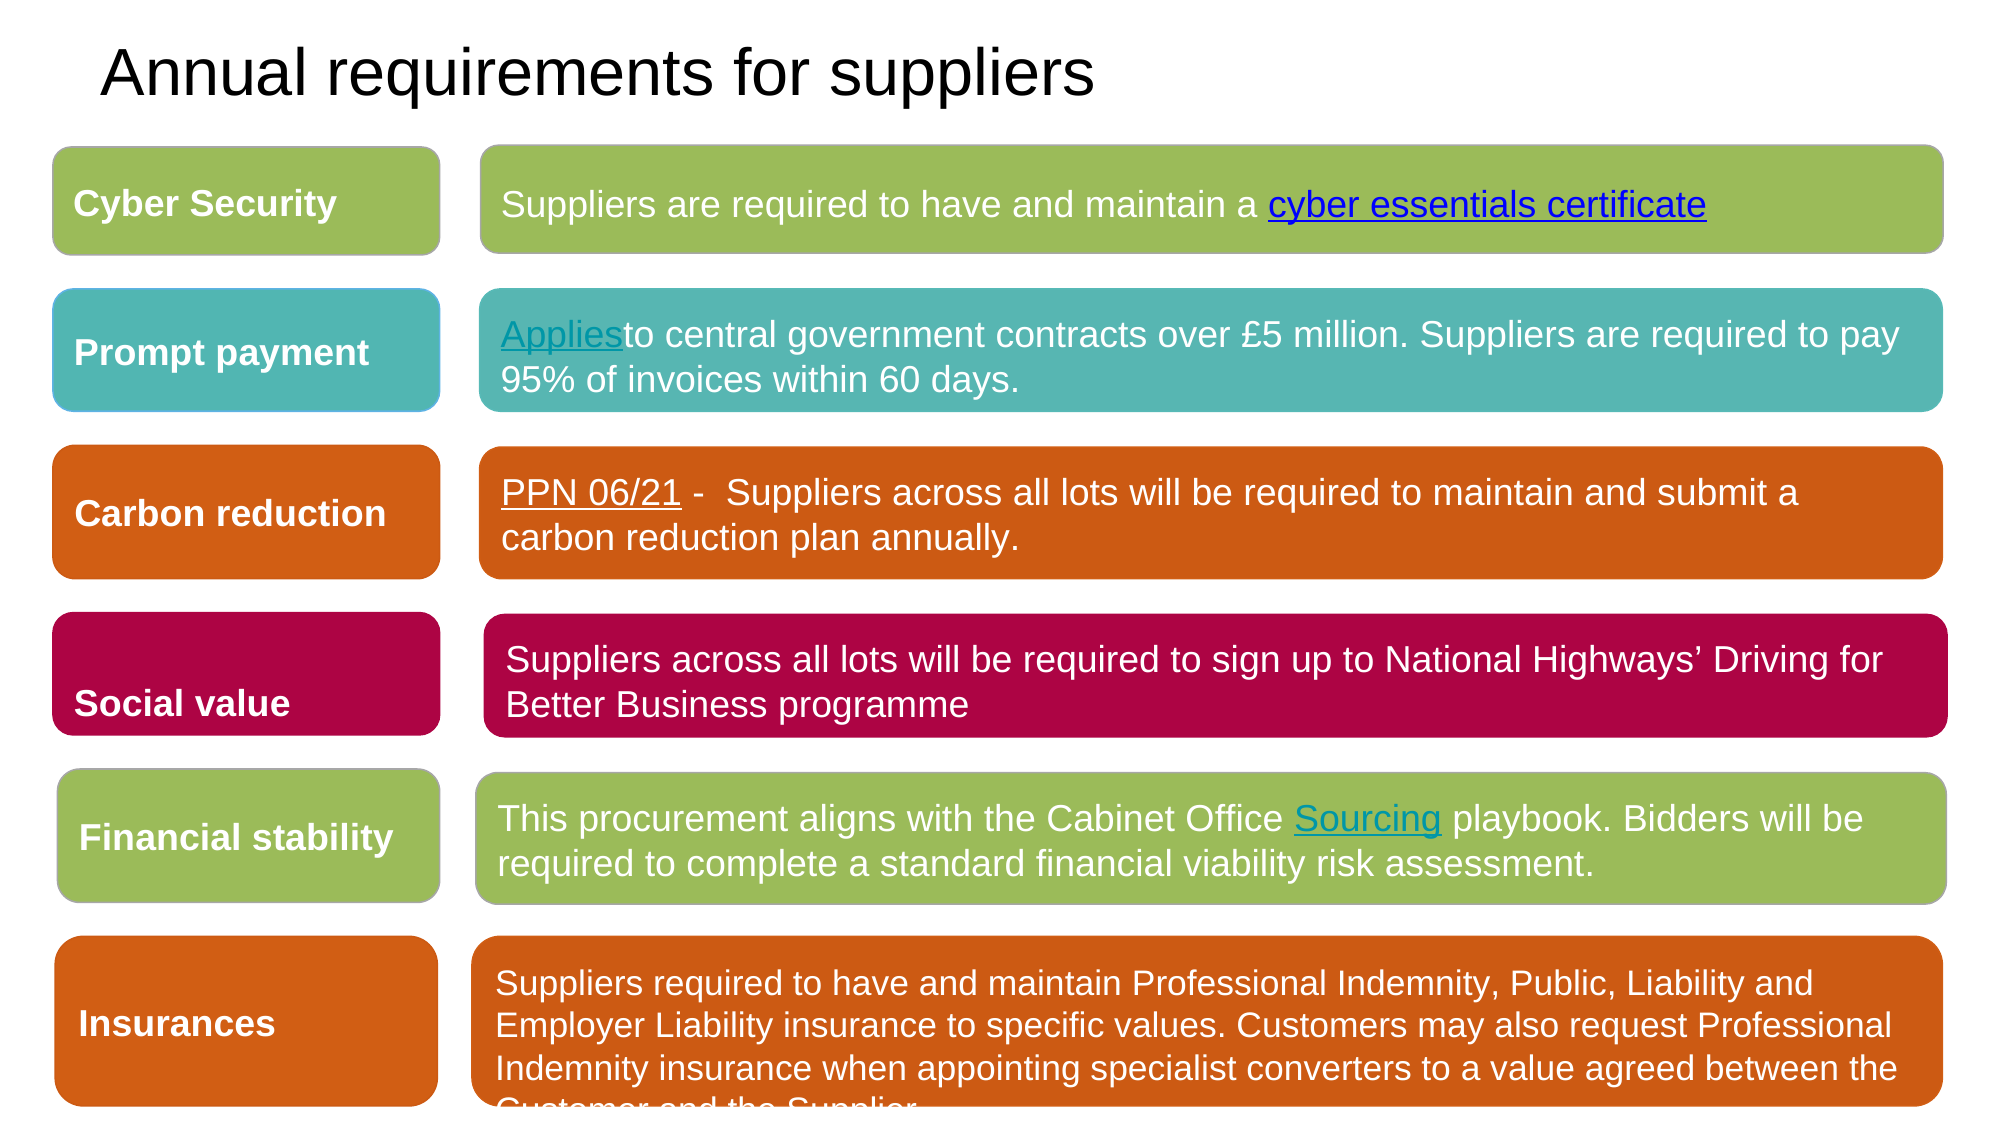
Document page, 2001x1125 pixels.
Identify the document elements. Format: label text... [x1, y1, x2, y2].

text_box Suppliers required to have and maintain Professional Indemnity, Public, Liability and Employer Liability insurance to specific values. Customers may also request Professional Indemnity insurance when appointing specialist converters to a value agreed between the Customer and the Supplier. [471, 936, 1943, 1106]
text_box This procurement aligns with the Cabinet Office Sourcing playbook. Bidders will be required to complete a standard financial viability risk assessment. [475, 772, 1947, 905]
text_box Social value [52, 612, 440, 735]
text_box Suppliers across all lots will be required to sign up to National Highways’ Driving for Better Business programme [484, 614, 1948, 737]
title Annual requirements for suppliers [80, 8, 1874, 147]
text_box PPN 06/21 - Suppliers across all lots will be required to maintain and submit a carbon reduction plan annually. [479, 447, 1943, 579]
text_box Cyber Security [52, 146, 440, 255]
text_box Insurances [55, 936, 438, 1106]
text_box Suppliers are required to have and maintain a cyber essentials certificate [480, 145, 1944, 254]
text_box Financial stability [57, 769, 440, 903]
text_box Carbon reduction [52, 445, 440, 579]
text_box Prompt payment [52, 288, 440, 412]
text_box Applies to central government contracts over £5 million. Suppliers are required to pay 95% of invoices within 60 days. [479, 288, 1943, 412]
